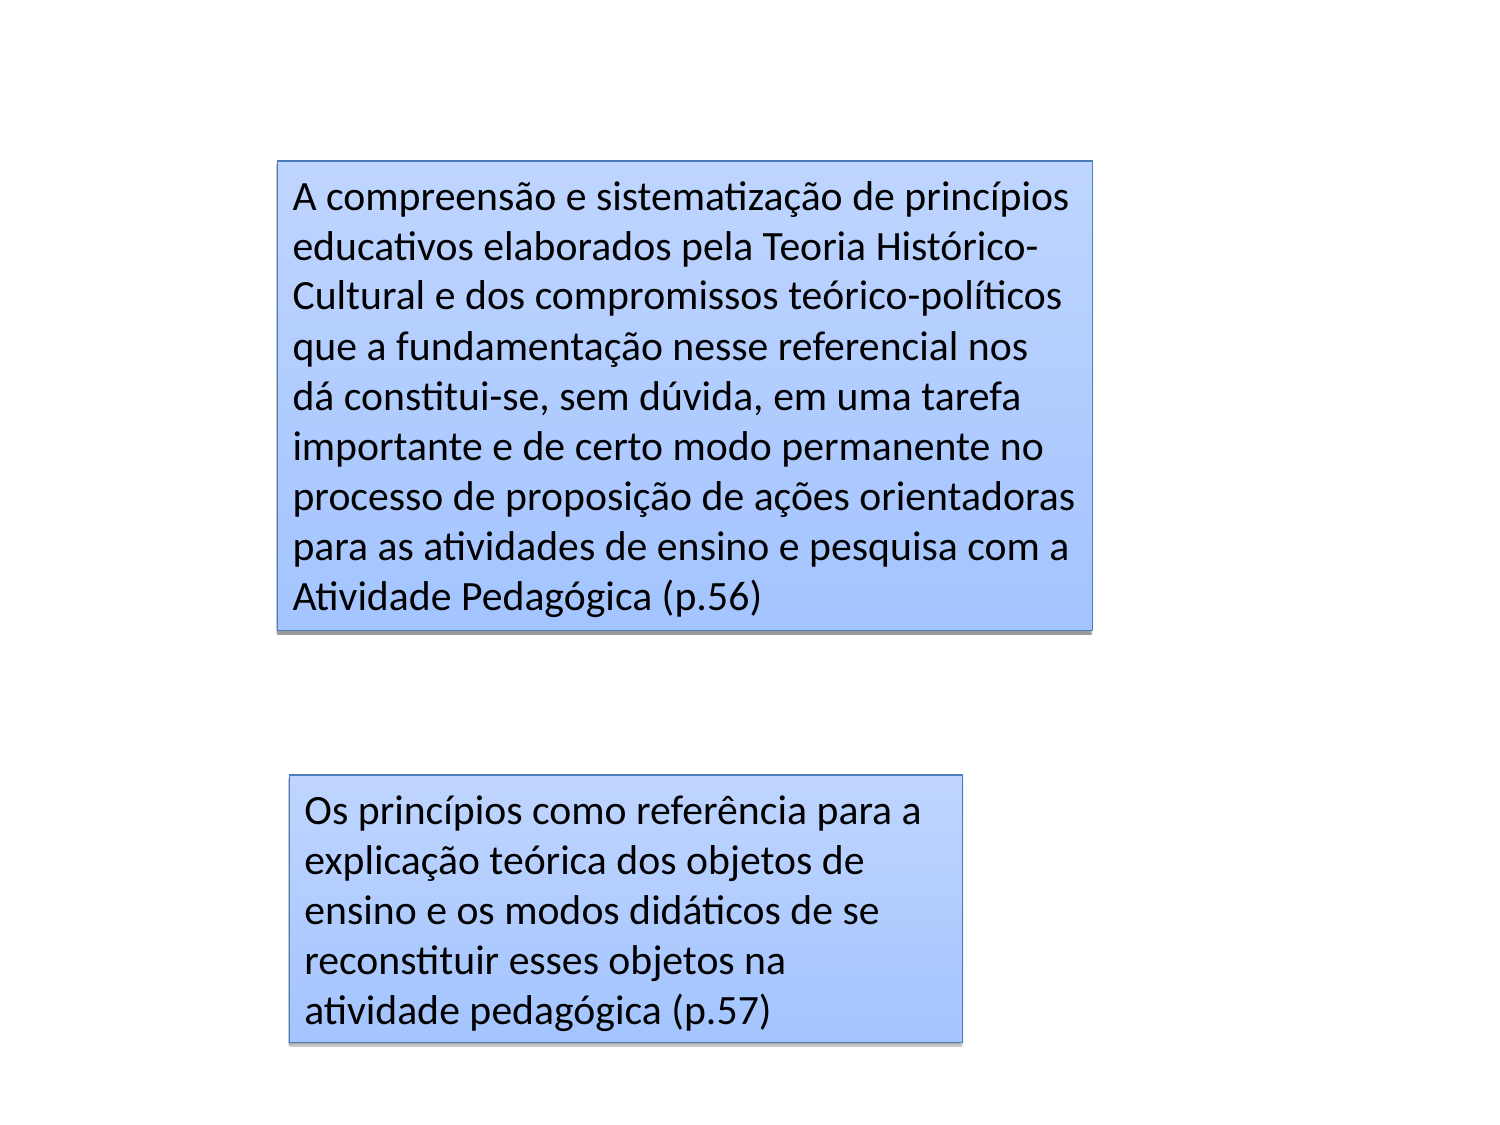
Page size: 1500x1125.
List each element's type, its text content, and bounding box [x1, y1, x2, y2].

text_box A compreensão e sistematização de princípios educativos elaborados pela Teoria Histórico-Cultural e dos compromissos teórico-políticos que a fundamentação nesse referencial nos dá constitui-se, sem dúvida, em uma tarefa importante e de certo modo permanente no processo de proposição de ações orientadoras para as atividades de ensino e pesquisa com a Atividade Pedagógica (p.56) [277, 160, 1093, 631]
text_box Os princípios como referência para a explicação teórica dos objetos de ensino e os modos didáticos de se reconstituir esses objetos na atividade pedagógica (p.57) [289, 775, 963, 1043]
